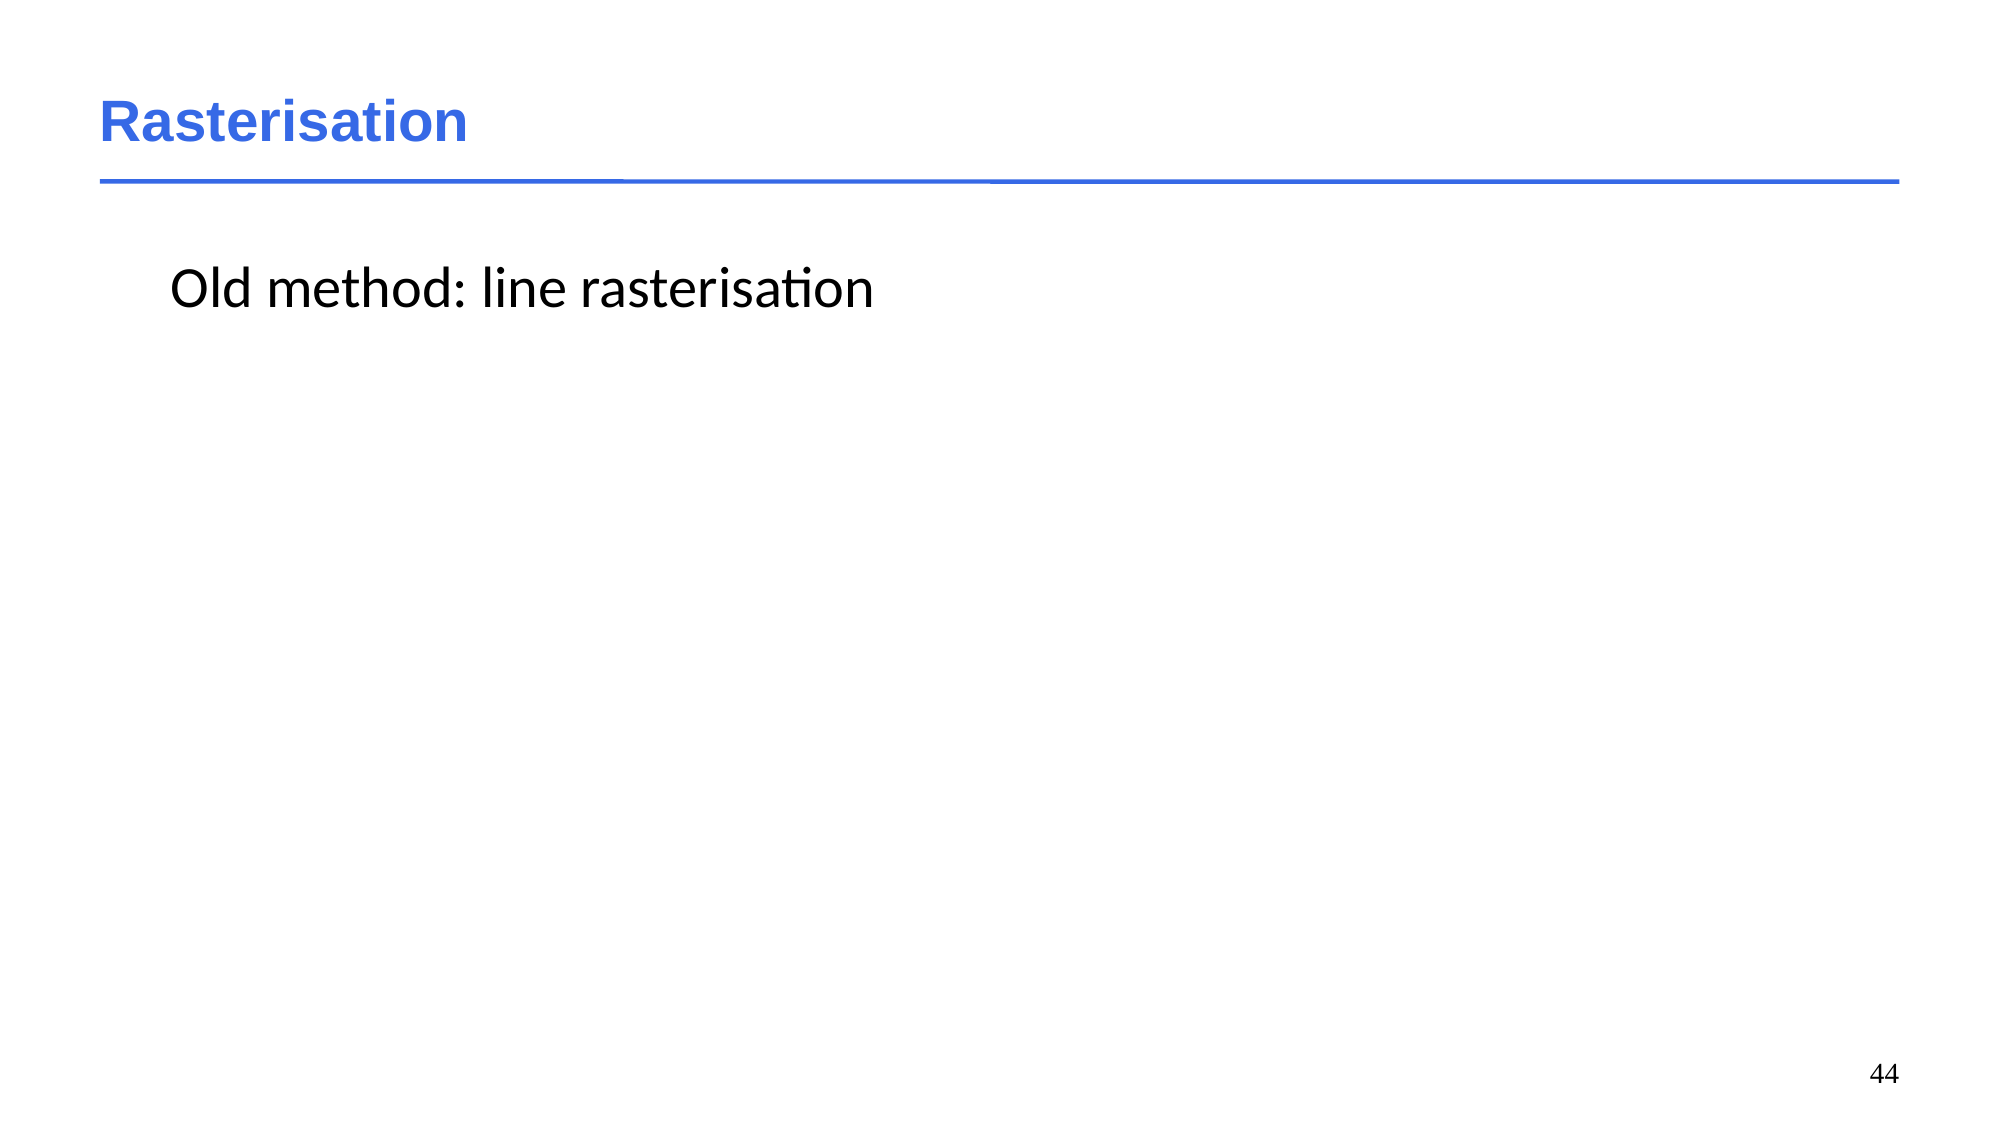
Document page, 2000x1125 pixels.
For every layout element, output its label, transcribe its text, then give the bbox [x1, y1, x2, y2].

list Old method: line rasterisation [100, 263, 1900, 976]
title Rasterisation [99, 27, 1900, 215]
